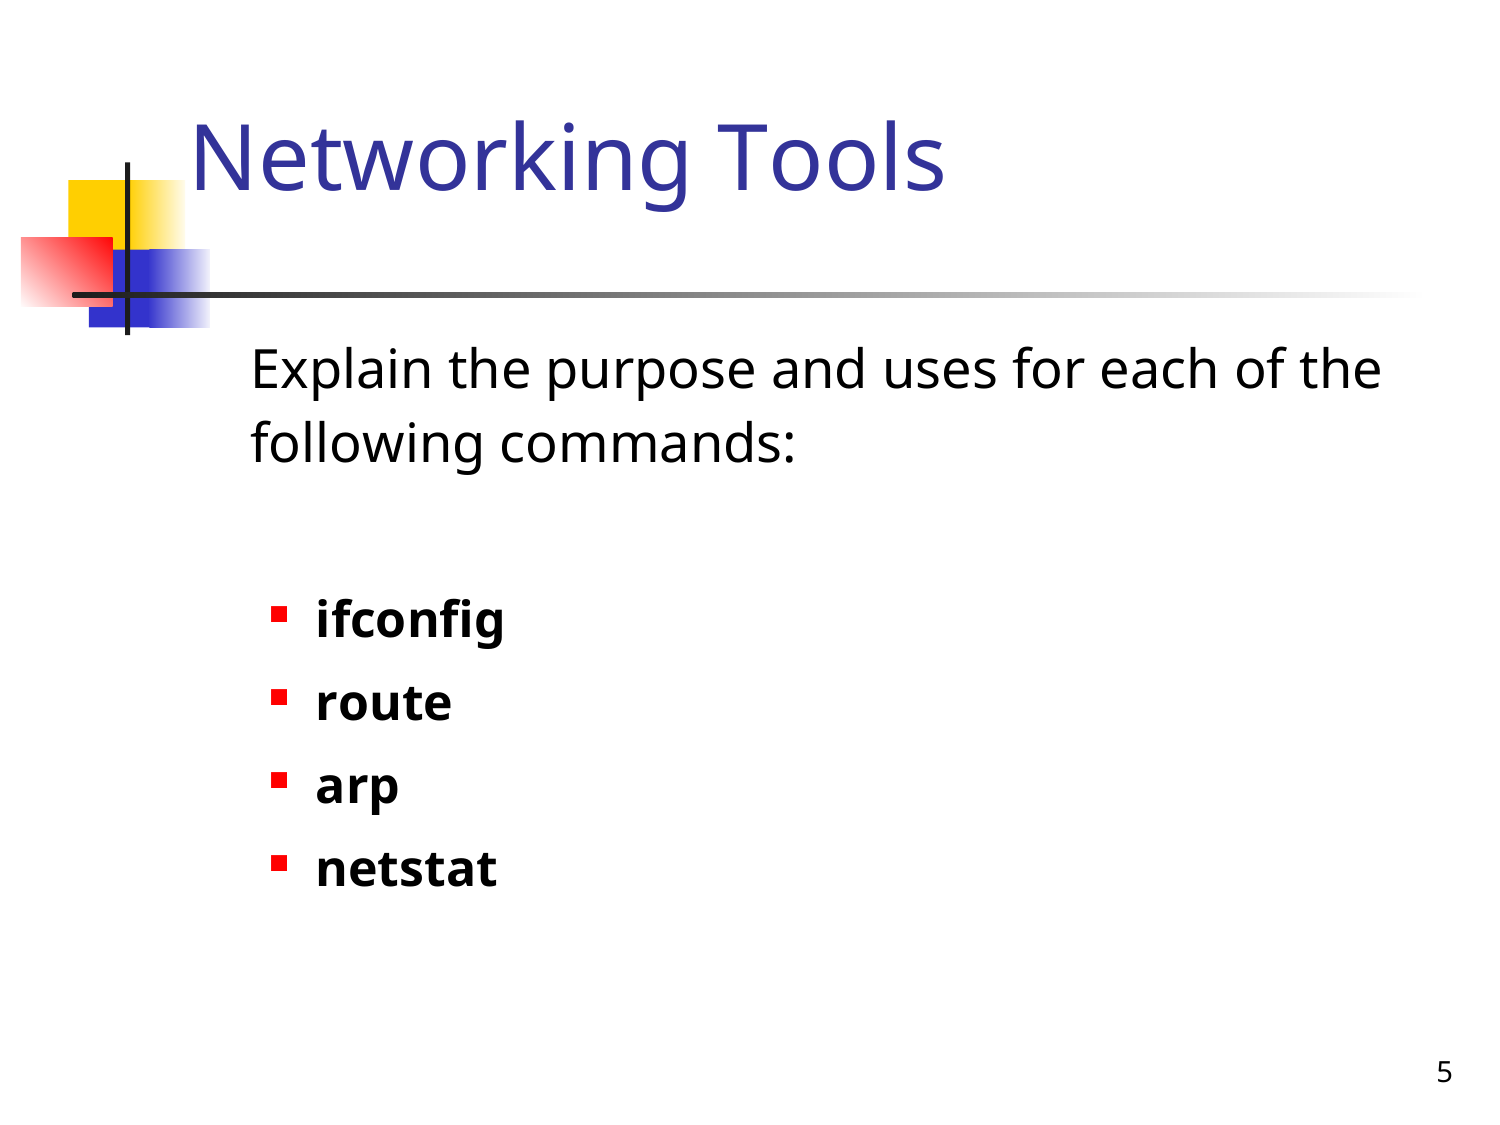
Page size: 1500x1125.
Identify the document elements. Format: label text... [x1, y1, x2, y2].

list Explain the purpose and uses for each of the following commands: ifconfig route arp netstat [193, 331, 1469, 1059]
title Networking Tools [188, 42, 1468, 268]
